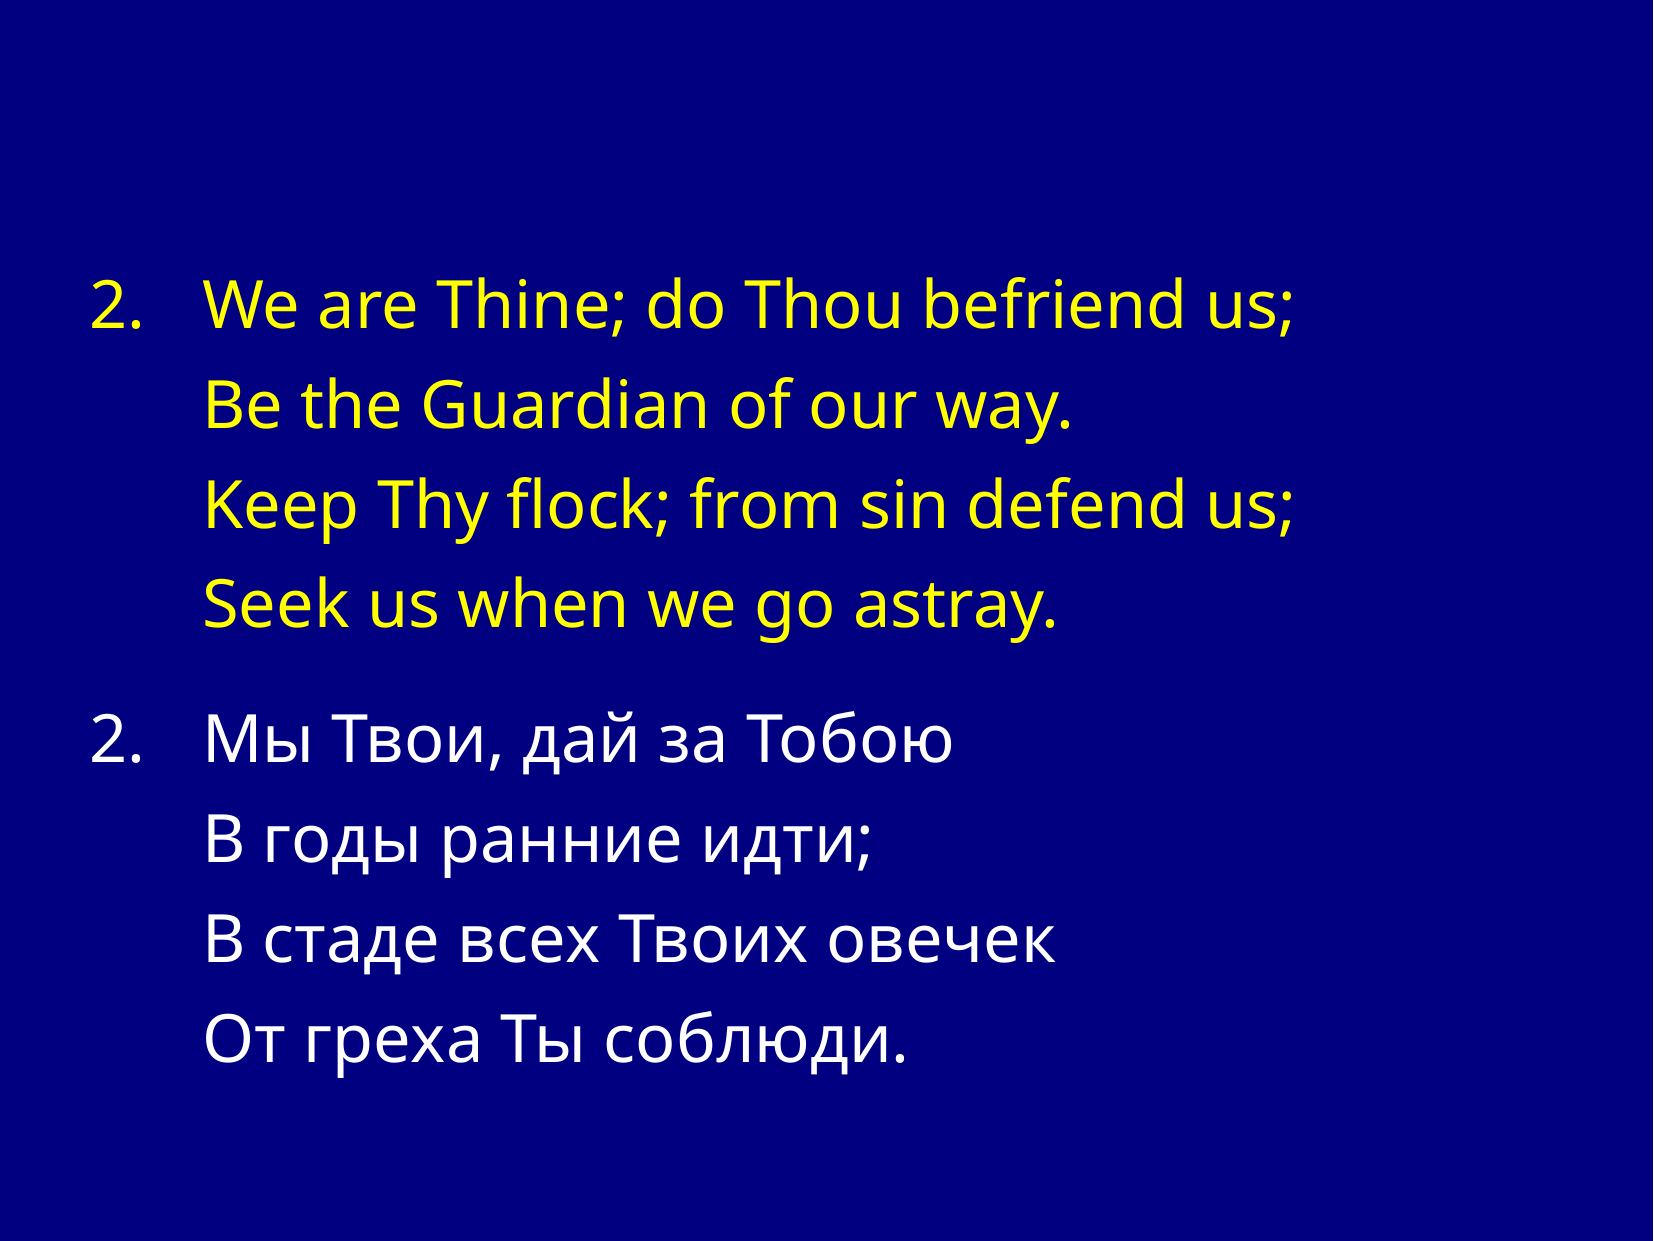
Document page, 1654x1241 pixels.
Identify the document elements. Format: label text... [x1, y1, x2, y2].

text_box 2. We are Thine; do Thou befriend us; Be the Guardian of our way. Keep Thy flock; from sin defend us; Seek us when we go astray. [75, 150, 1576, 638]
text_box 2. Мы Твои, дай за Тобою В годы ранние идти; В стаде всех Твоих овечек От греха Ты соблюди. [75, 675, 1576, 1163]
